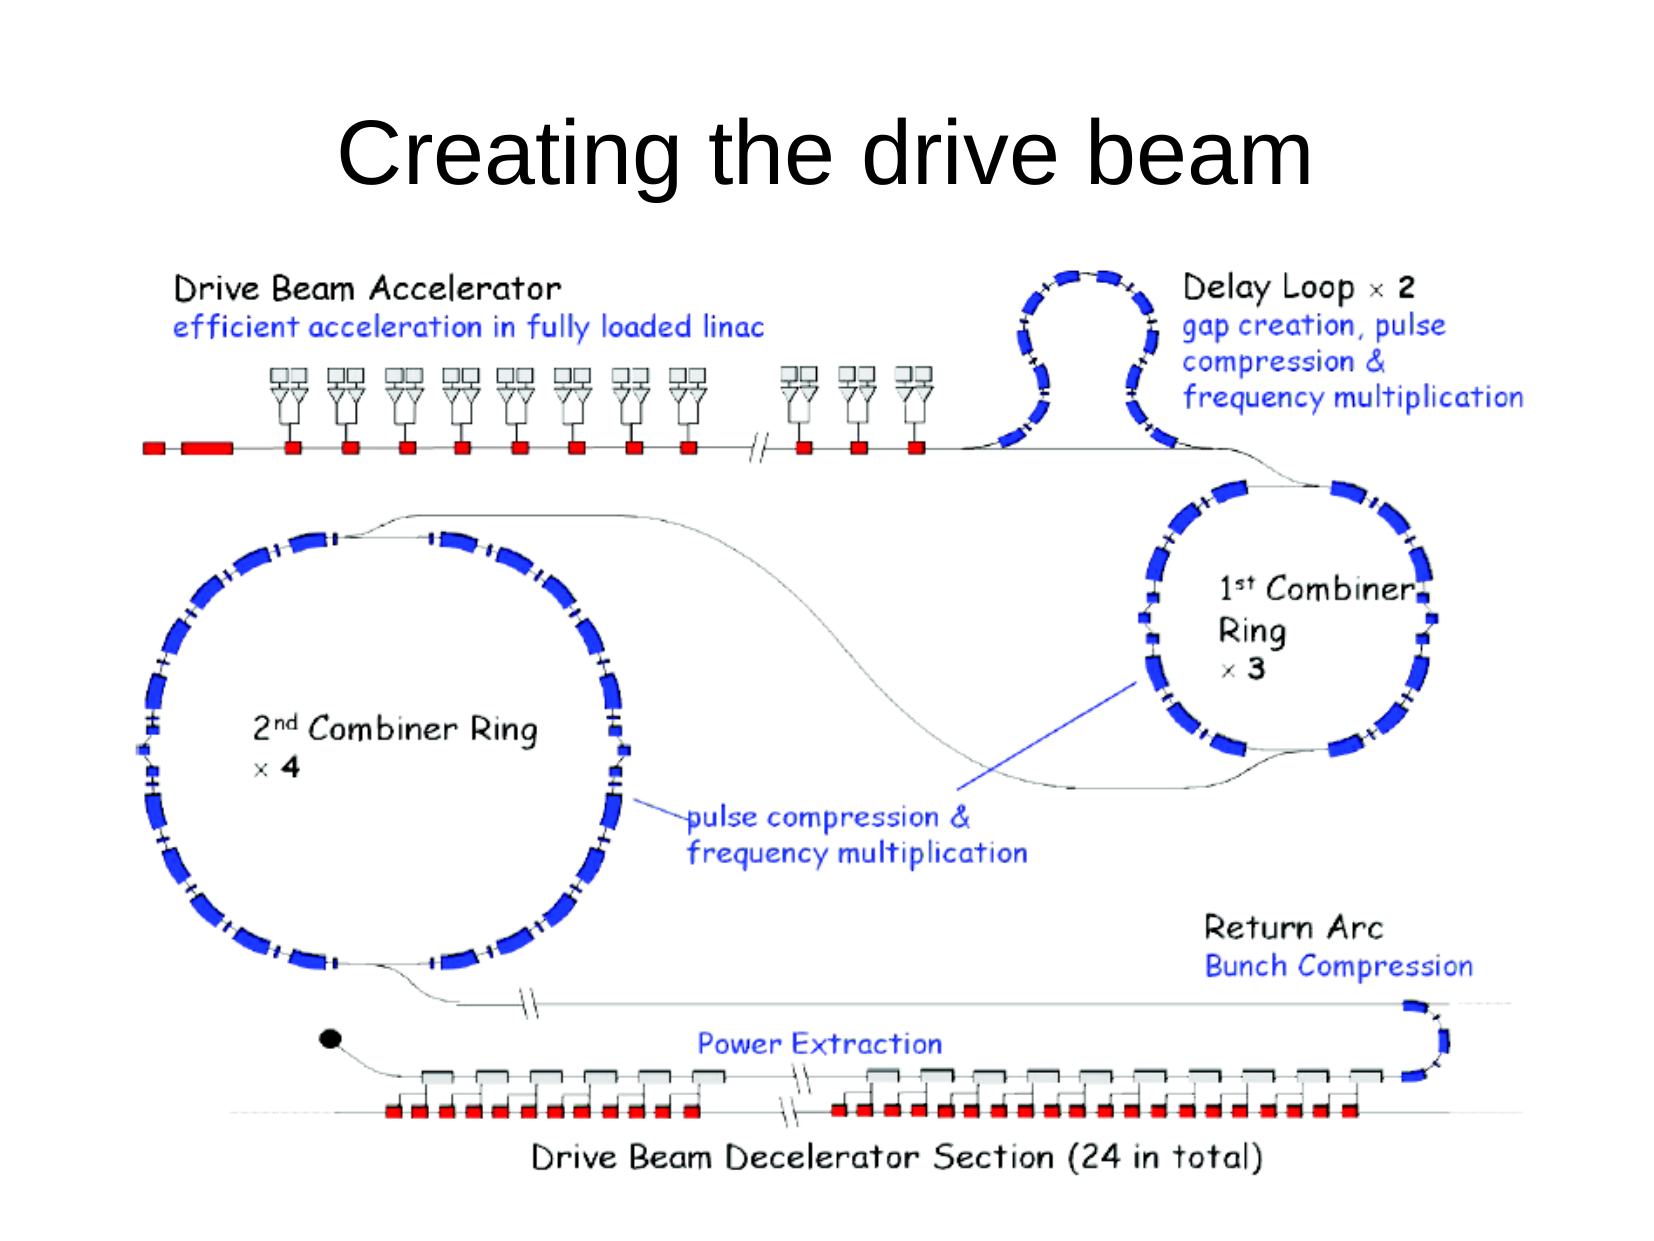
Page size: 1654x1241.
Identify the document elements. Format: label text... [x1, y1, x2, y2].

picture [103, 242, 1550, 1194]
title Creating the drive beam [82, 49, 1571, 257]
